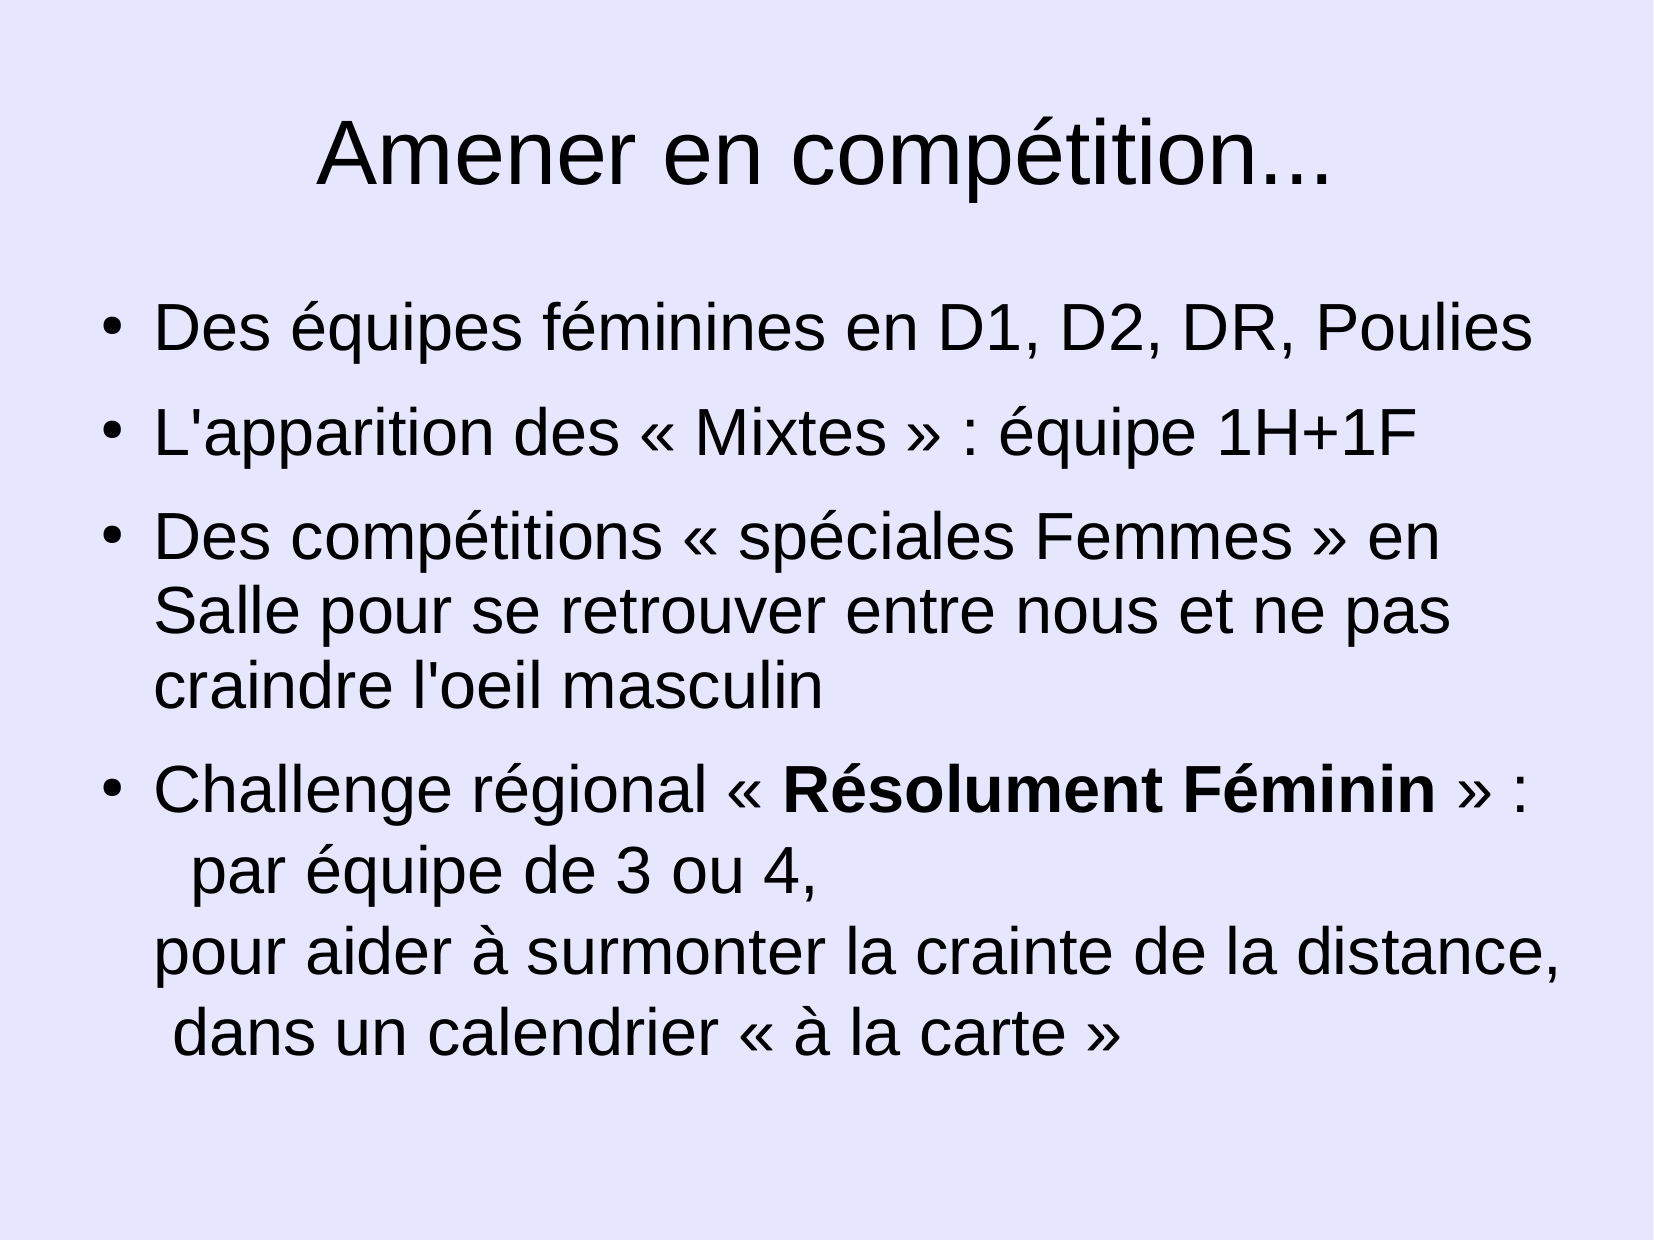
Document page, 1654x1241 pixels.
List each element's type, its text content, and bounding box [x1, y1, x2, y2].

list Des équipes féminines en D1, D2, DR, Poulies L'apparition des « Mixtes » : équipe 1H+1F Des compétitions « spéciales Femmes » en Salle pour se retrouver entre nous et ne pas craindre l'oeil masculin Challenge régional « Résolument Féminin » : par équipe de 3 ou 4, pour aider à surmonter la crainte de la distance, dans un calendrier « à la carte » [82, 290, 1571, 1109]
title Amener en compétition... [82, 49, 1571, 257]
